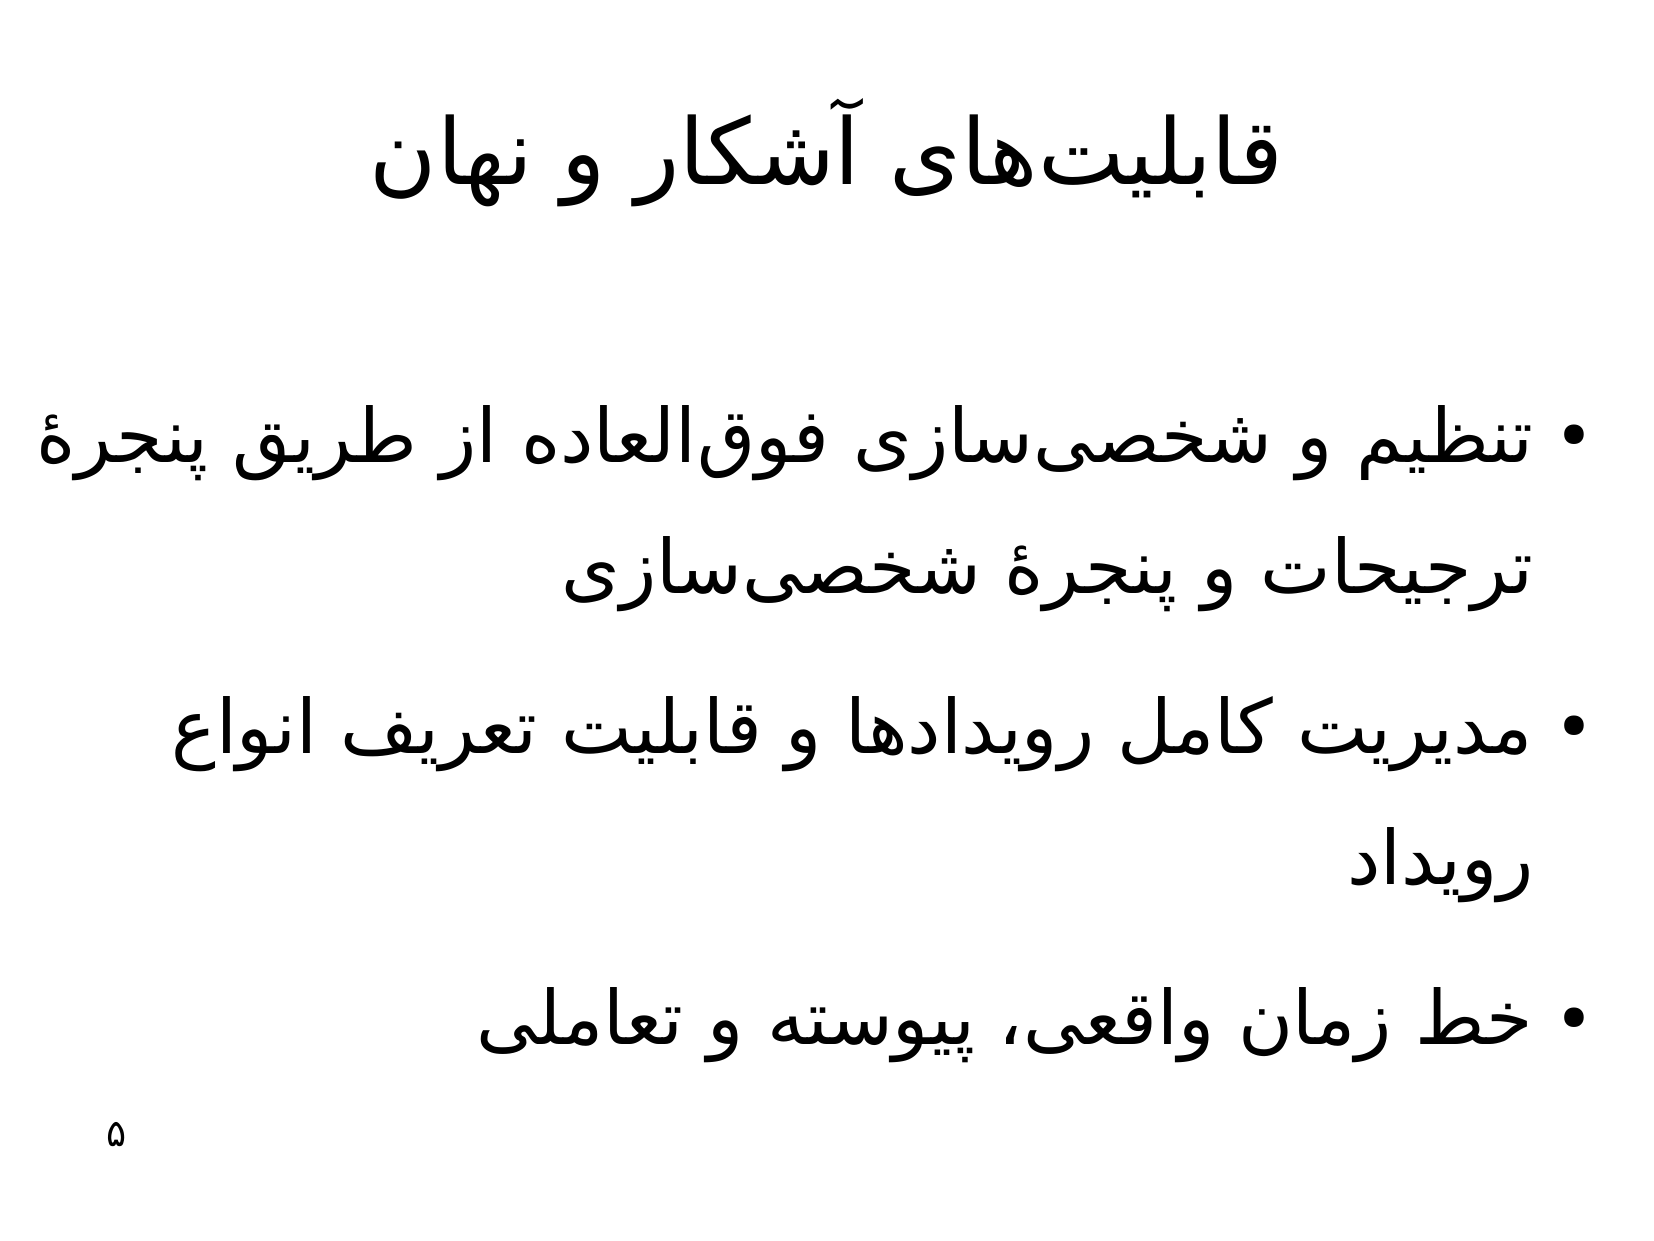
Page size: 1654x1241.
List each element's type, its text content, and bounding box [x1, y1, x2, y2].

list تنظیم و شخصی‌سازی فوق‌العاده از طریق پنجرهٔ ترجیحات و پنجرهٔ شخصی‌سازی مدیریت کامل رویدادها و قابلیت تعریف انواع رویداد خط زمان واقعی، پیوسته و تعاملی [30, 349, 1606, 1069]
title قابلیت‌های آشکار و نهان [82, 49, 1571, 257]
text_box ۵ [91, 1104, 144, 1175]
